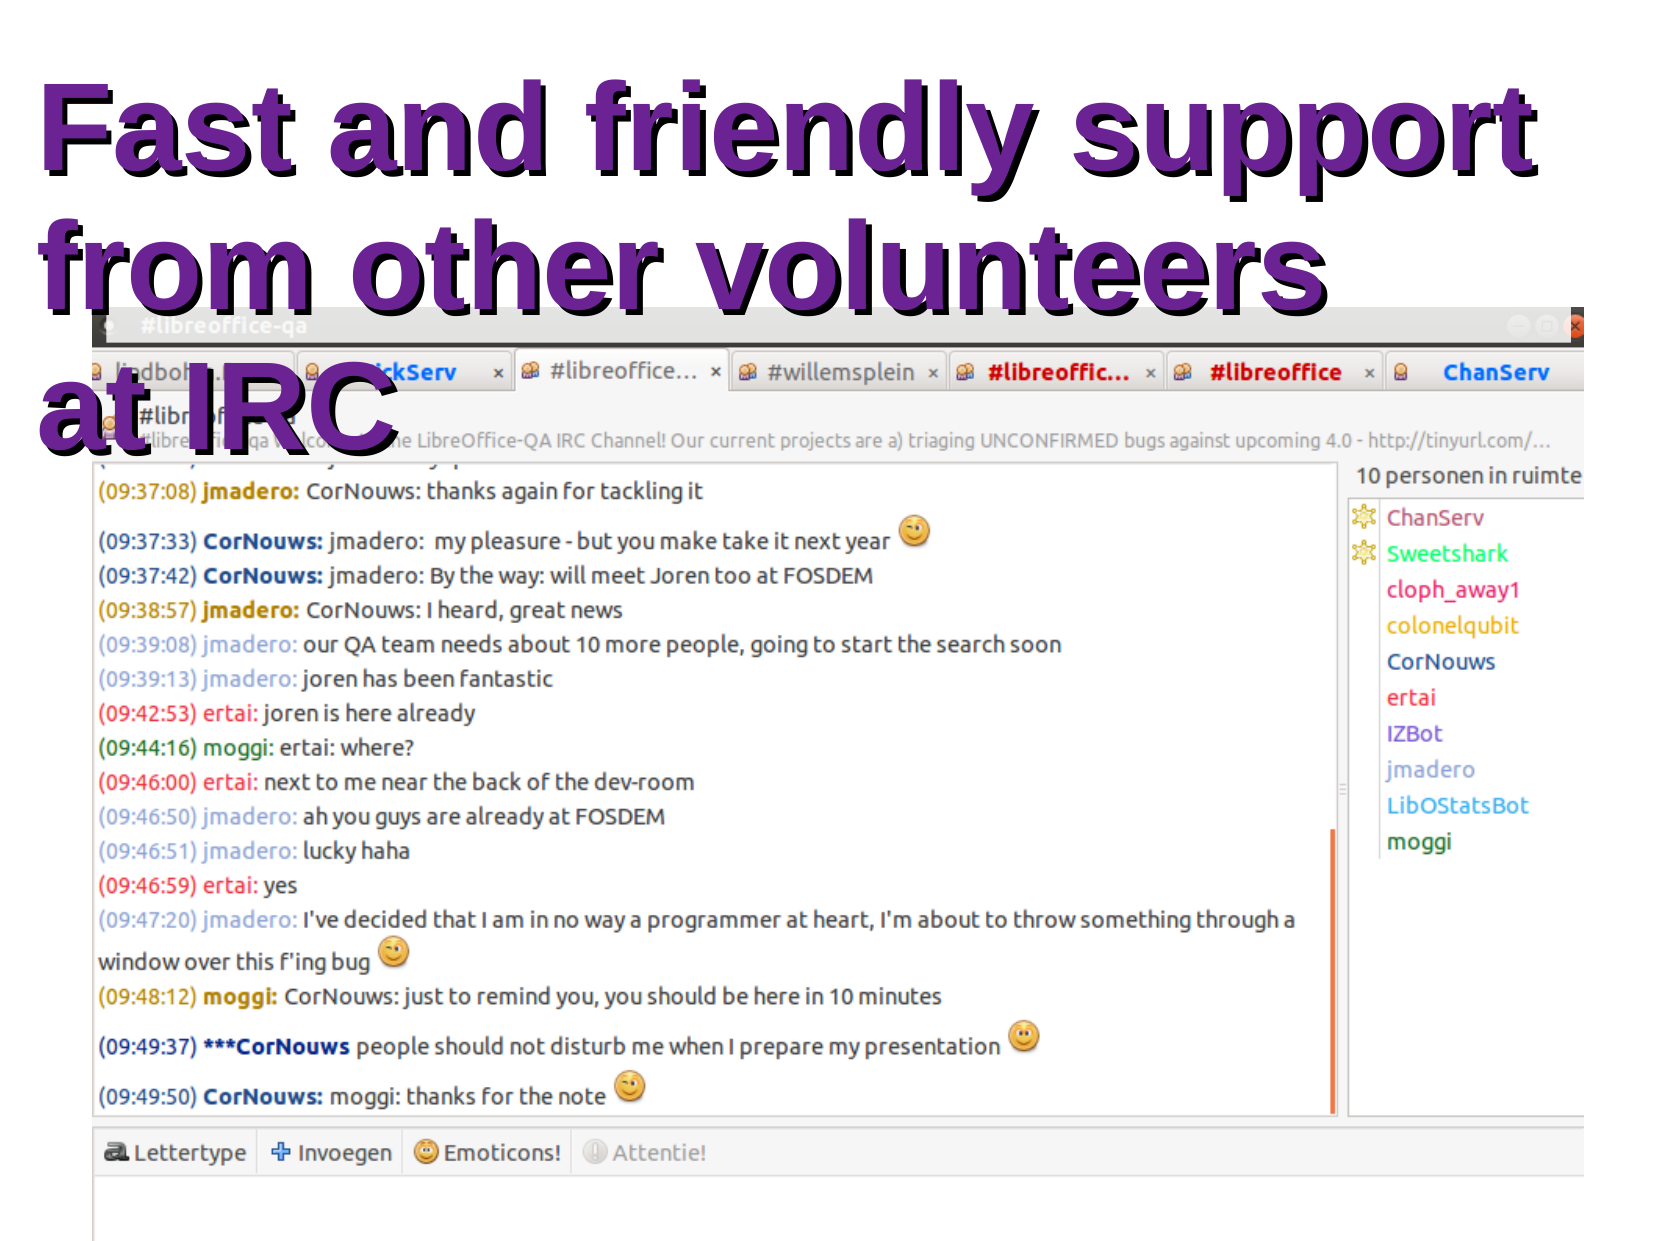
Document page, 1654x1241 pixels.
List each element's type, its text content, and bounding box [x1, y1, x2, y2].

text_box Fast and friendly support from other volunteers at IRC [21, 49, 1586, 484]
picture [92, 484, 1584, 1241]
